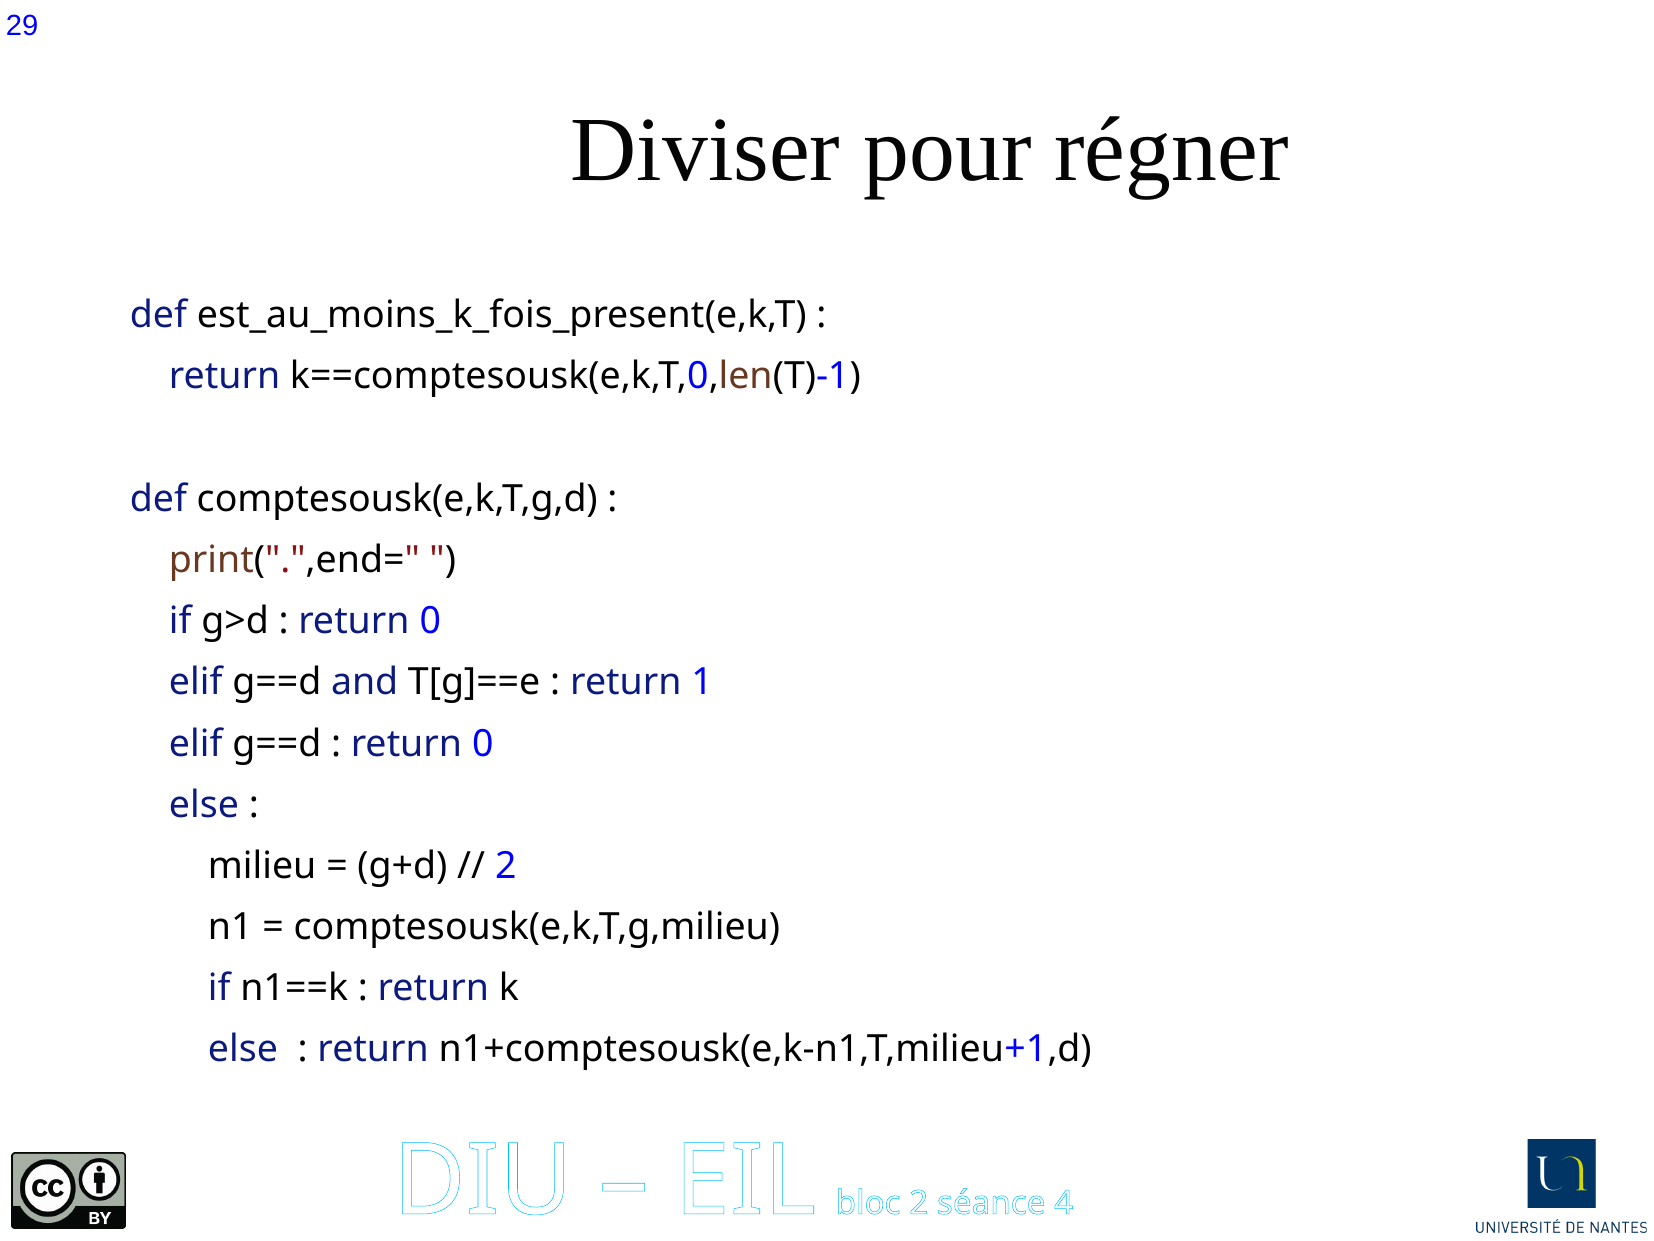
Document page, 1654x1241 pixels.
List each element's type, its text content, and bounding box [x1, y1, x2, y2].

picture [938, 1195, 952, 1215]
picture [886, 1195, 900, 1215]
picture [858, 1188, 863, 1215]
picture [733, 1142, 761, 1215]
text_box def est_au_moins_k_fois_present(e,k,T) : return k==comptesousk(e,k,T,0,len(T)-1) def comptesousk(e,k,T,g,d) : print(".",end=" ") if g>d : return 0 elif g==d and T[g]==e : return 1 elif g==d : return 0 else : milieu = (g+d) // 2 n1 = comptesousk(e,k,T,g,milieu) if n1==k : return k else : return n1+comptesousk(e,k-n1,T,milieu+1,d) [129, 277, 1489, 1016]
picture [838, 1188, 855, 1215]
picture [992, 1195, 1009, 1215]
title Diviser pour régner [265, 47, 1595, 252]
picture [469, 1142, 496, 1215]
picture [972, 1195, 988, 1215]
picture [11, 1152, 126, 1229]
picture [402, 1142, 460, 1215]
picture [1054, 1189, 1073, 1215]
picture [910, 1189, 927, 1215]
picture [1028, 1195, 1045, 1215]
picture [508, 1142, 564, 1216]
picture [954, 1188, 971, 1215]
picture [1476, 1139, 1647, 1233]
picture [866, 1195, 884, 1215]
picture [1012, 1195, 1026, 1215]
picture [773, 1142, 815, 1215]
picture [602, 1182, 645, 1192]
picture [683, 1142, 725, 1215]
